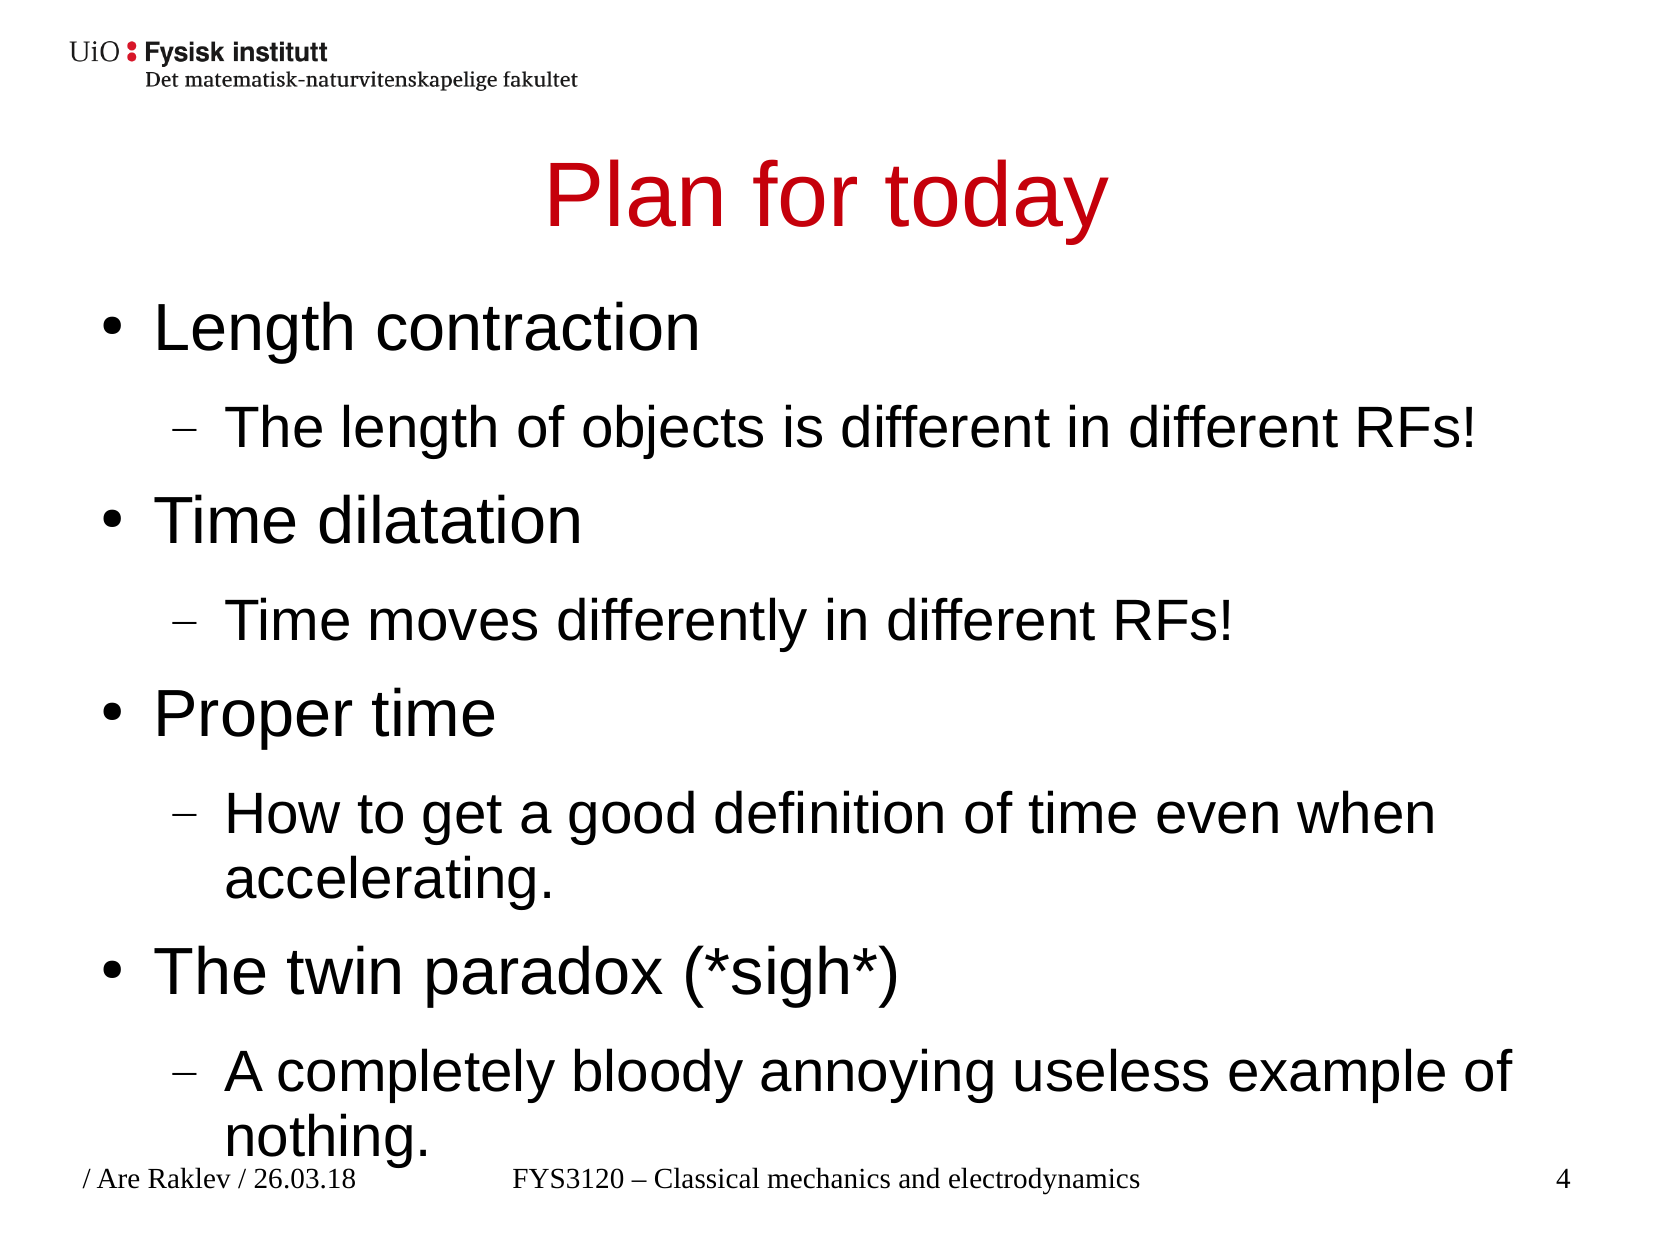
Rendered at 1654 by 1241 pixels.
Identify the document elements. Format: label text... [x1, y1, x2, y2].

title Plan for today [82, 90, 1571, 290]
picture [68, 37, 581, 93]
list Length contraction The length of objects is different in different RFs! Time dilatation Time moves differently in different RFs! Proper time How to get a good definition of time even when accelerating. The twin paradox (*sigh*) A completely bloody annoying useless example of nothing. [82, 290, 1571, 1169]
